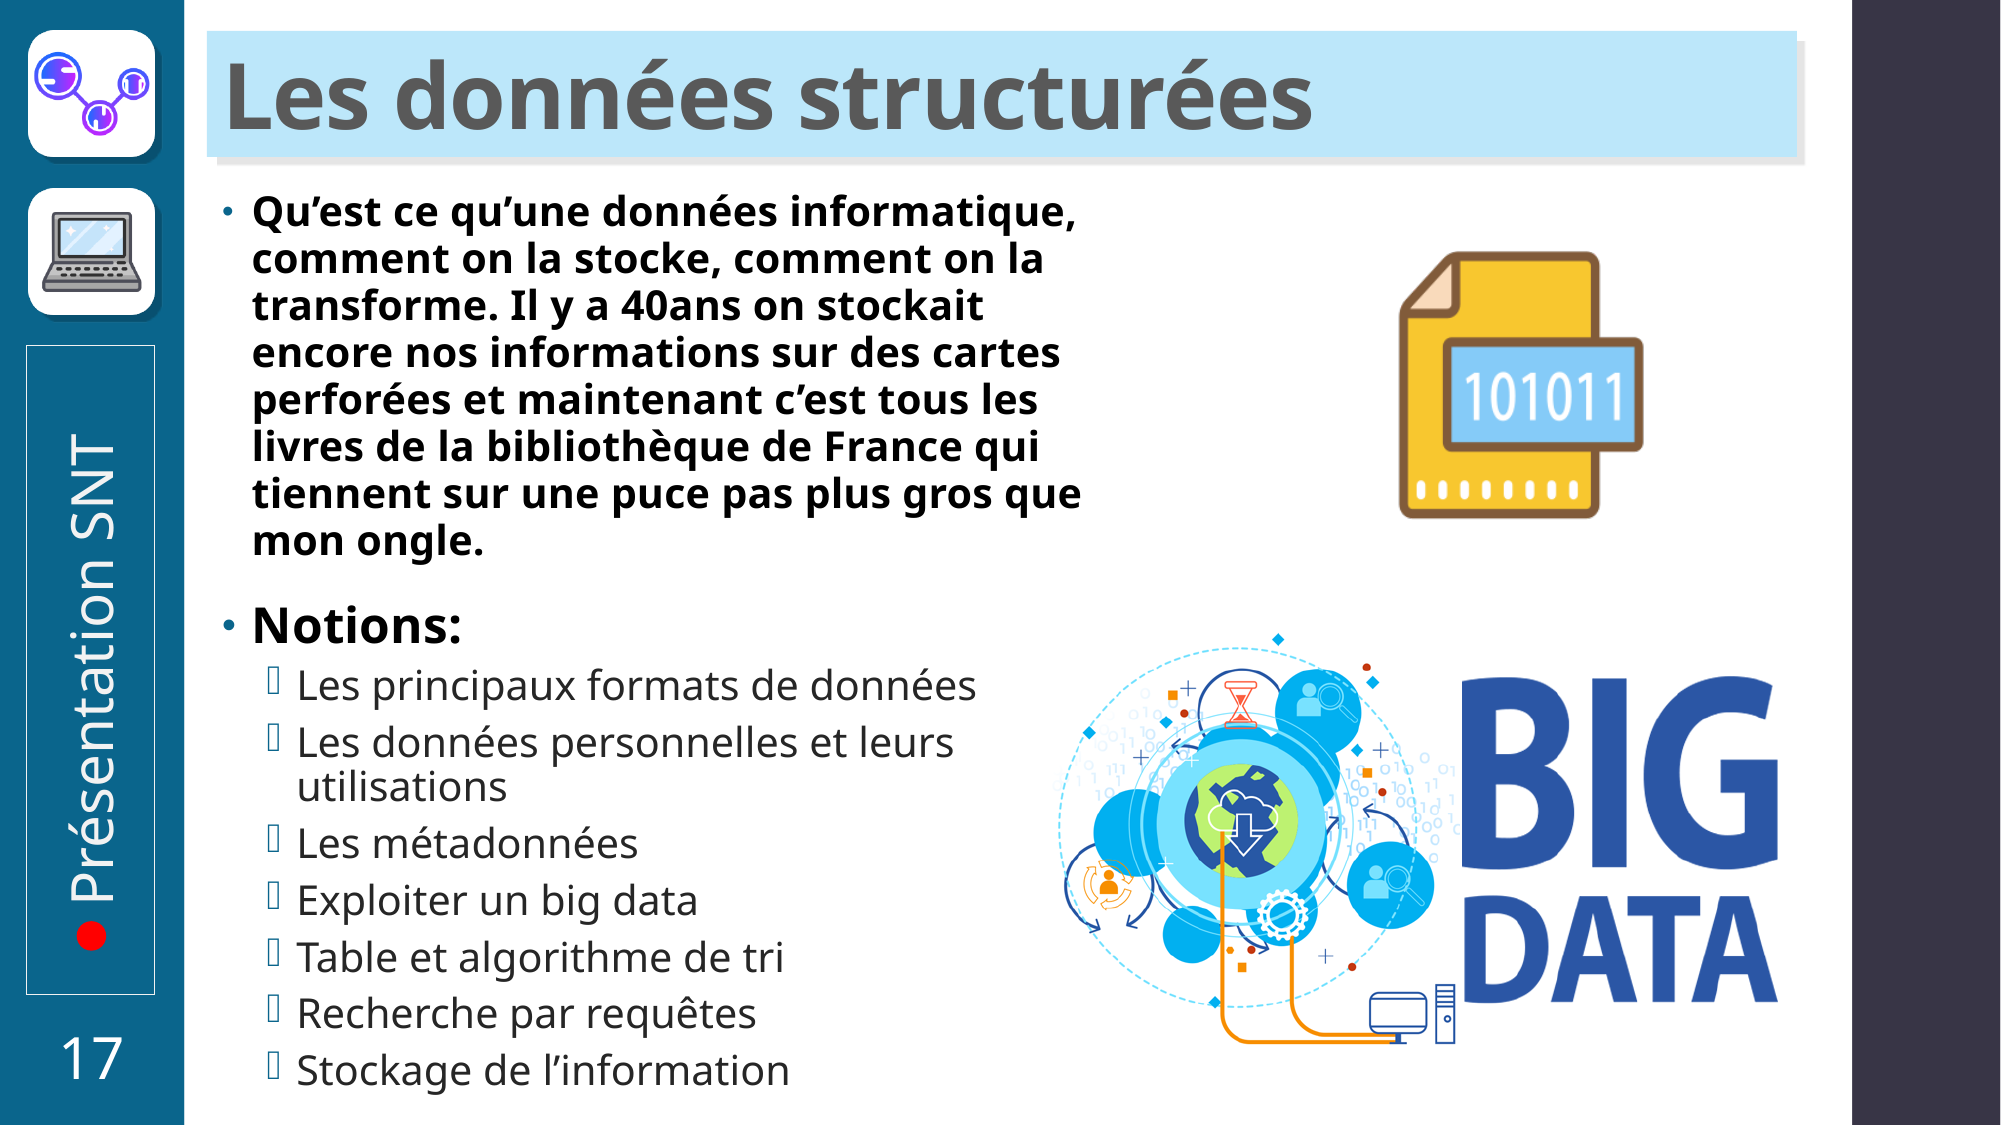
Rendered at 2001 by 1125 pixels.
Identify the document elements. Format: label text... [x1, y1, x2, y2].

title Les données structurées [206, 30, 1797, 157]
picture [1039, 623, 1797, 1051]
picture [29, 31, 154, 156]
picture [29, 189, 154, 314]
list Qu’est ce qu’une données informatique, comment on la stocke, comment on la transforme. Il y a 40ans on stockait encore nos informations sur des cartes perforées et maintenant c’est tous les livres de la bibliothèque de France qui tiennent sur une puce pas plus gros que mon ongle. Notions: Les principaux formats de données Les données personnelles et leurs utilisations Les métadonnées Exploiter un big data Table et algorithme de tri Recherche par requêtes Stockage de l’information [206, 181, 1113, 1110]
picture [1338, 207, 1696, 565]
footer Présentation SNT [26, 345, 155, 995]
slide_number <numéro> [28, 1012, 155, 1110]
